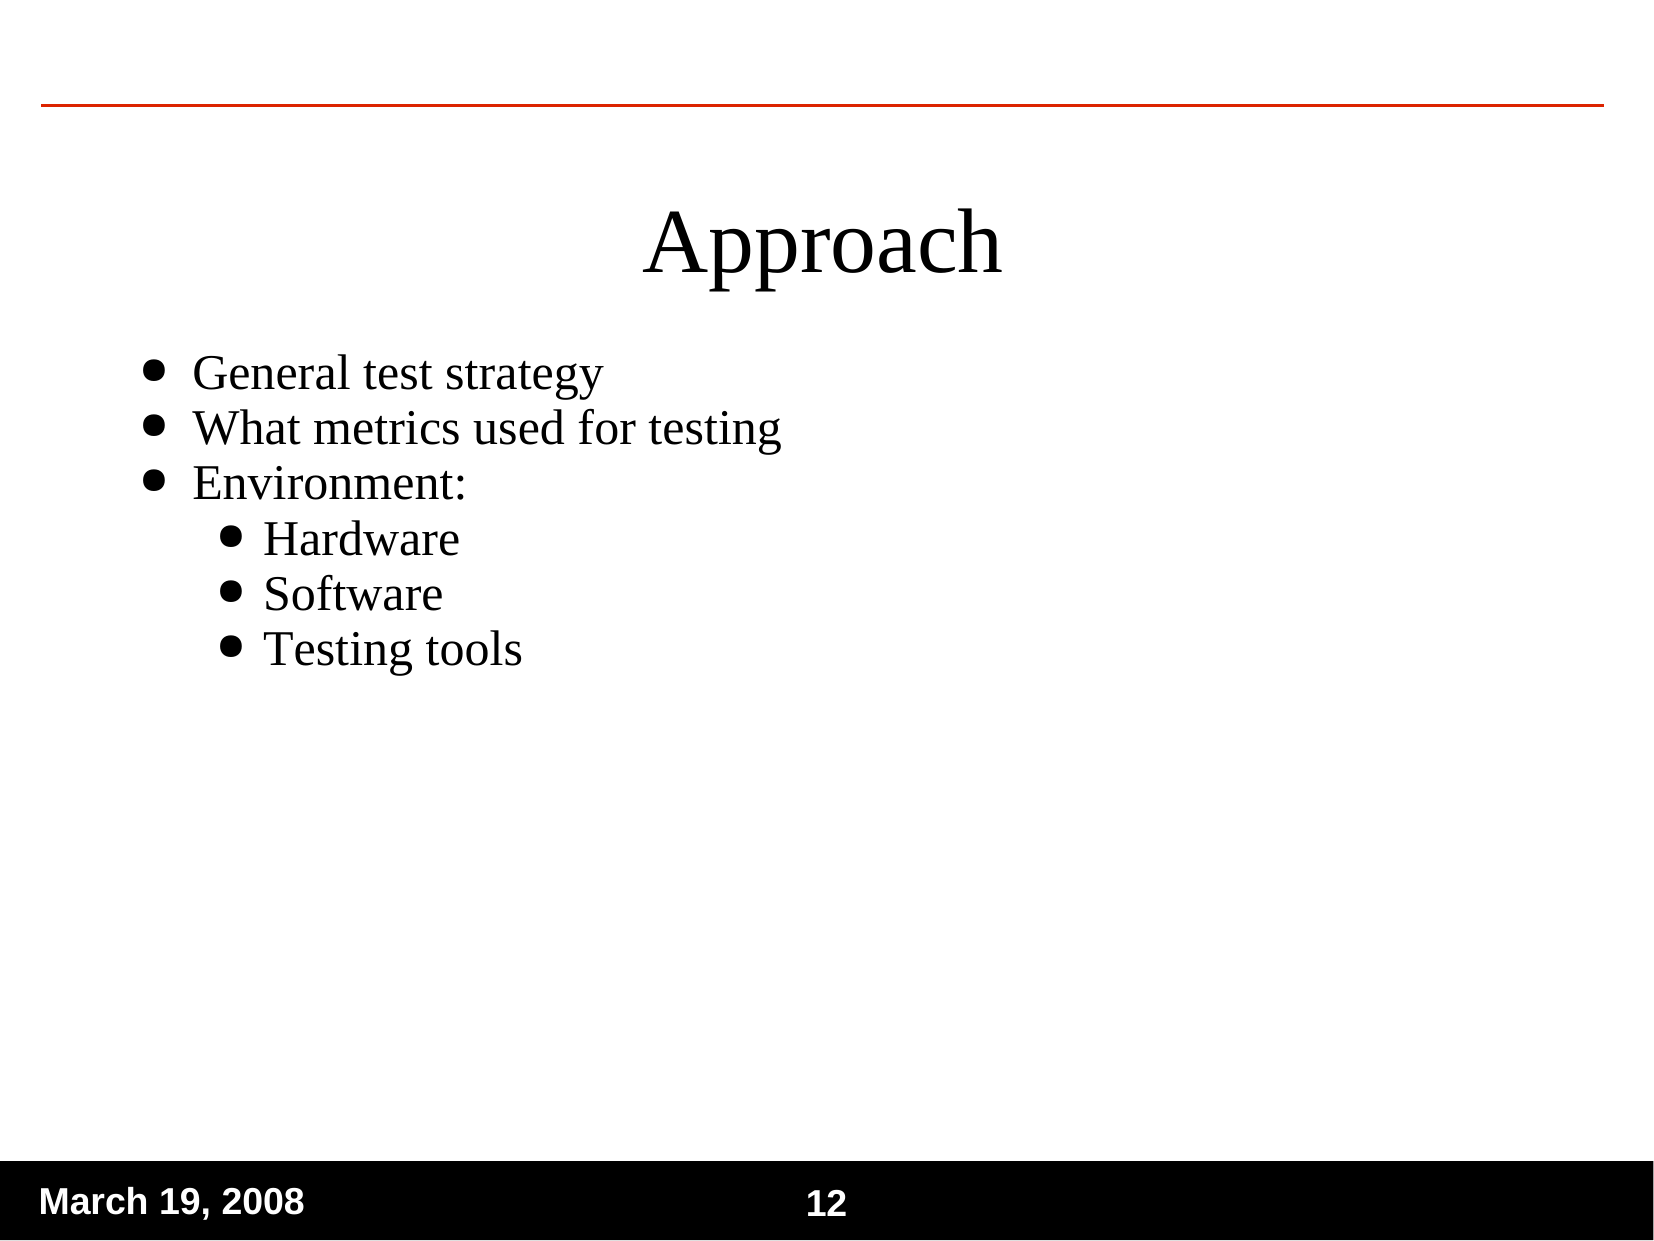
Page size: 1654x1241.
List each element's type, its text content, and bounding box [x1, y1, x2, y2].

title Approach [117, 137, 1530, 346]
list General test strategy What metrics used for testing Environment: Hardware Software Testing tools [121, 344, 1534, 1127]
